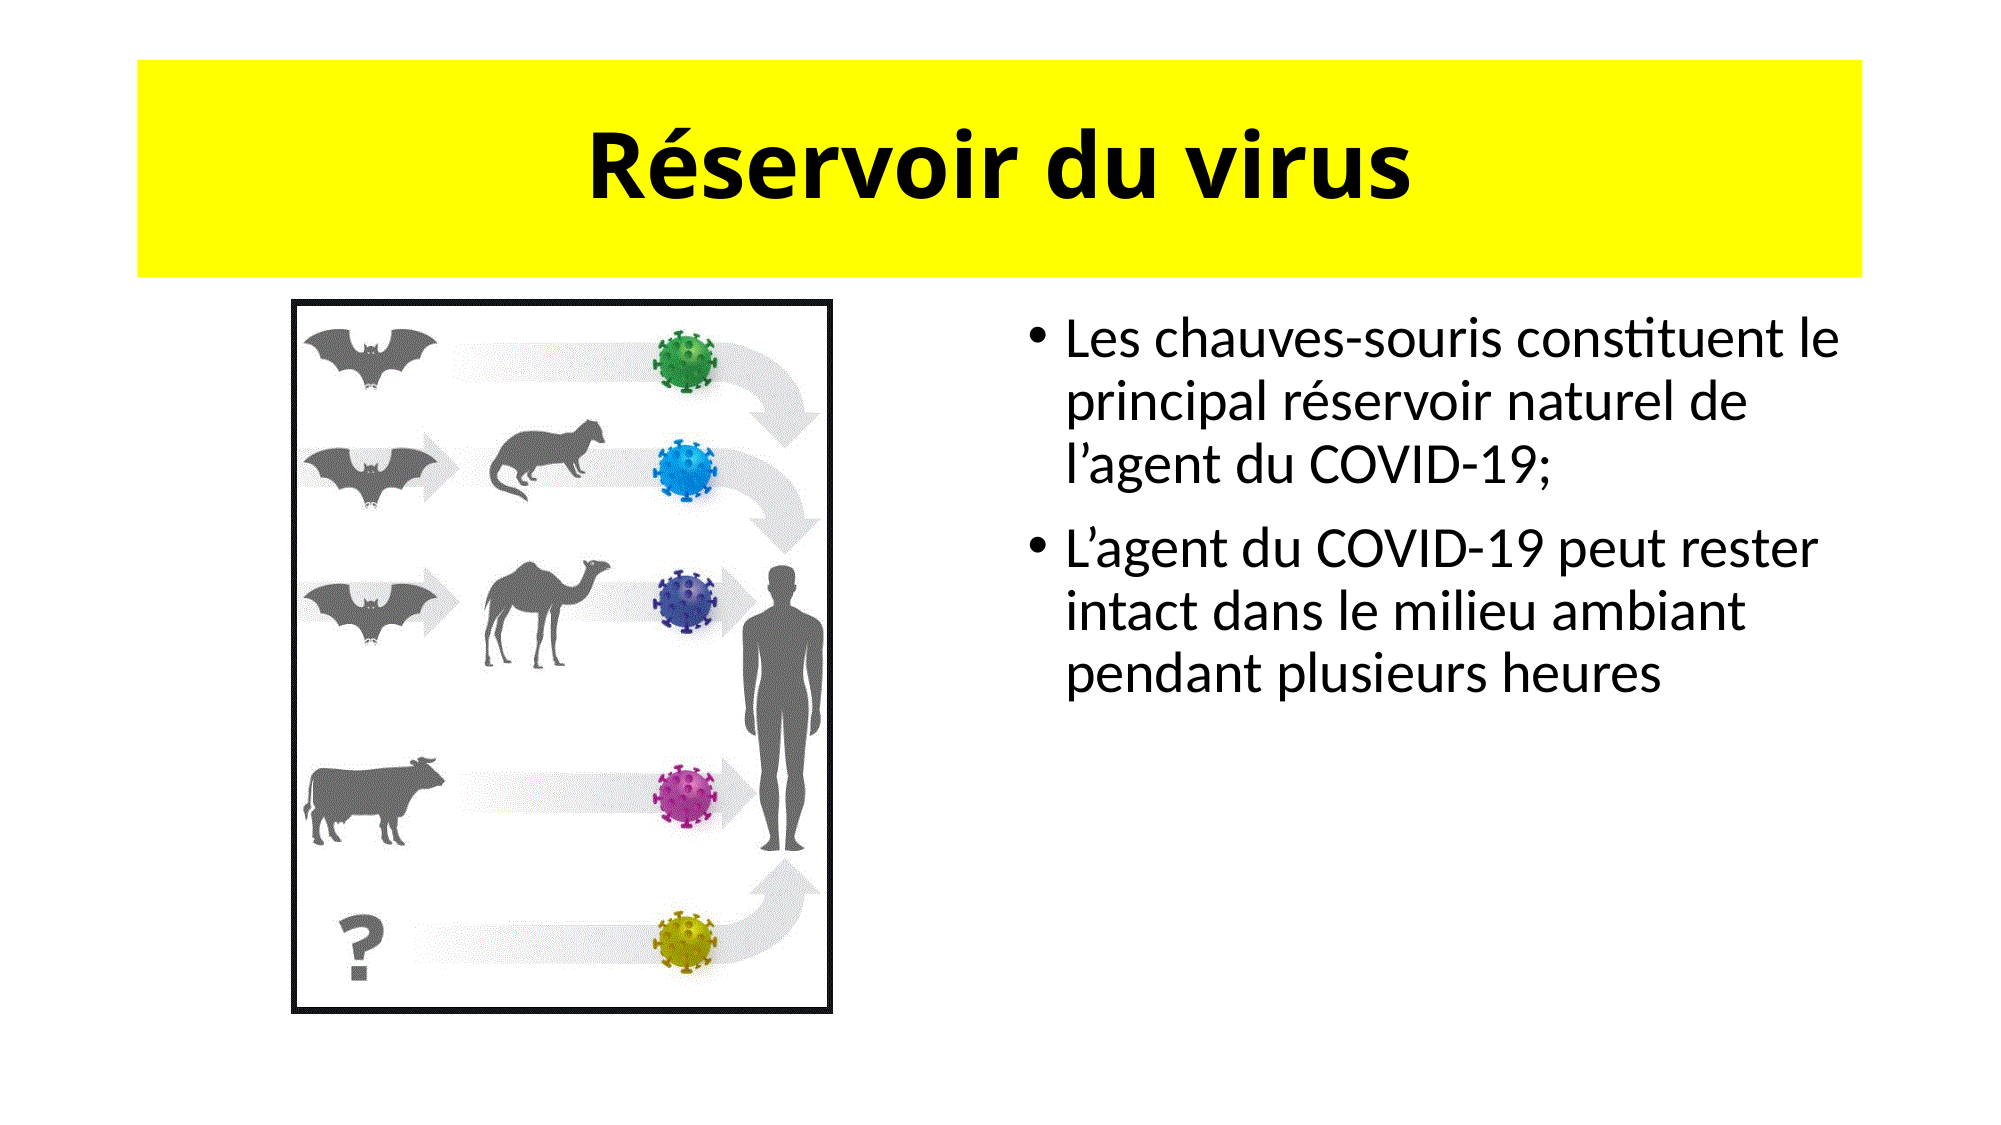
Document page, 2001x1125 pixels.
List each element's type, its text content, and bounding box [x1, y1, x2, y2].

title Réservoir du virus [137, 59, 1863, 278]
picture [291, 299, 833, 1014]
list Les chauves-souris constituent le principal réservoir naturel de l’agent du COVID-19; L’agent du COVID-19 peut rester intact dans le milieu ambiant pendant plusieurs heures [1012, 299, 1863, 1014]
